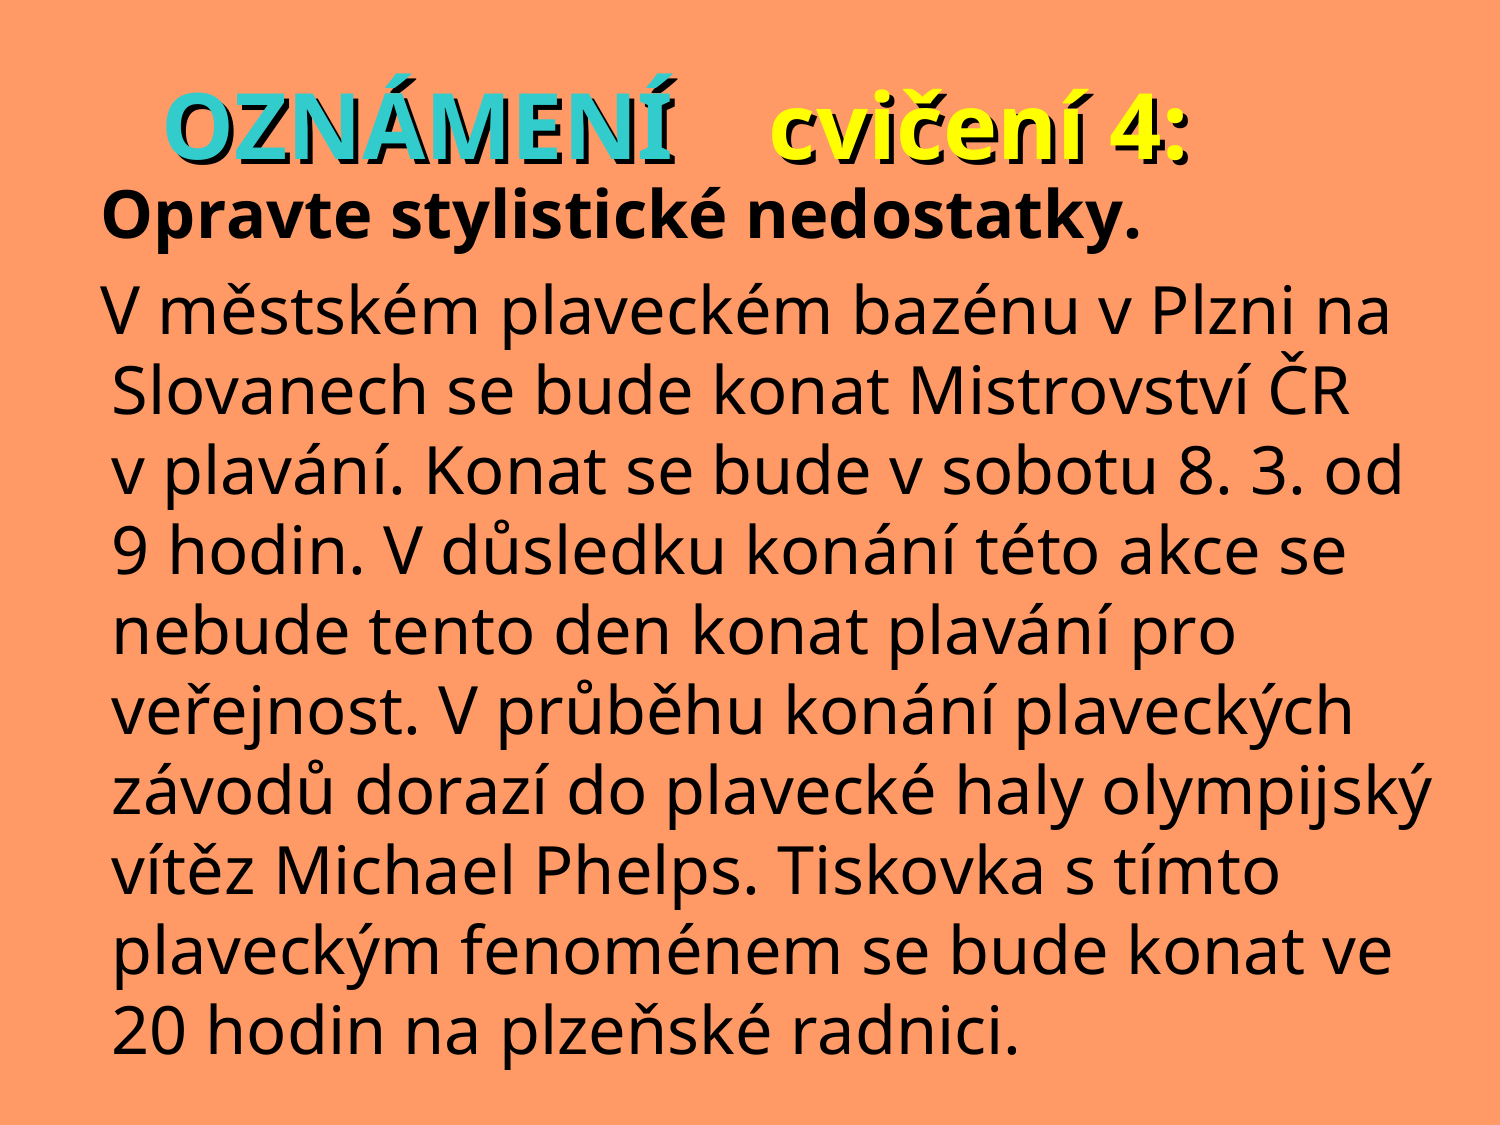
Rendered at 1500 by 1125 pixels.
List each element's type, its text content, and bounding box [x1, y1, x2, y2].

title OZNÁMENÍ cvičení 4: [75, 23, 1426, 164]
list Opravte stylistické nedostatky. V městském plaveckém bazénu v Plzni na Slovanech se bude konat Mistrovství ČR v plavání. Konat se bude v sobotu 8. 3. od 9 hodin. V důsledku konání této akce se nebude tento den konat plavání pro veřejnost. V průběhu konání plaveckých závodů dorazí do plavecké haly olympijský vítěz Michael Phelps. Tiskovka s tímto plaveckým fenoménem se bude konat ve 20 hodin na plzeňské radnici. [23, 164, 1465, 1079]
